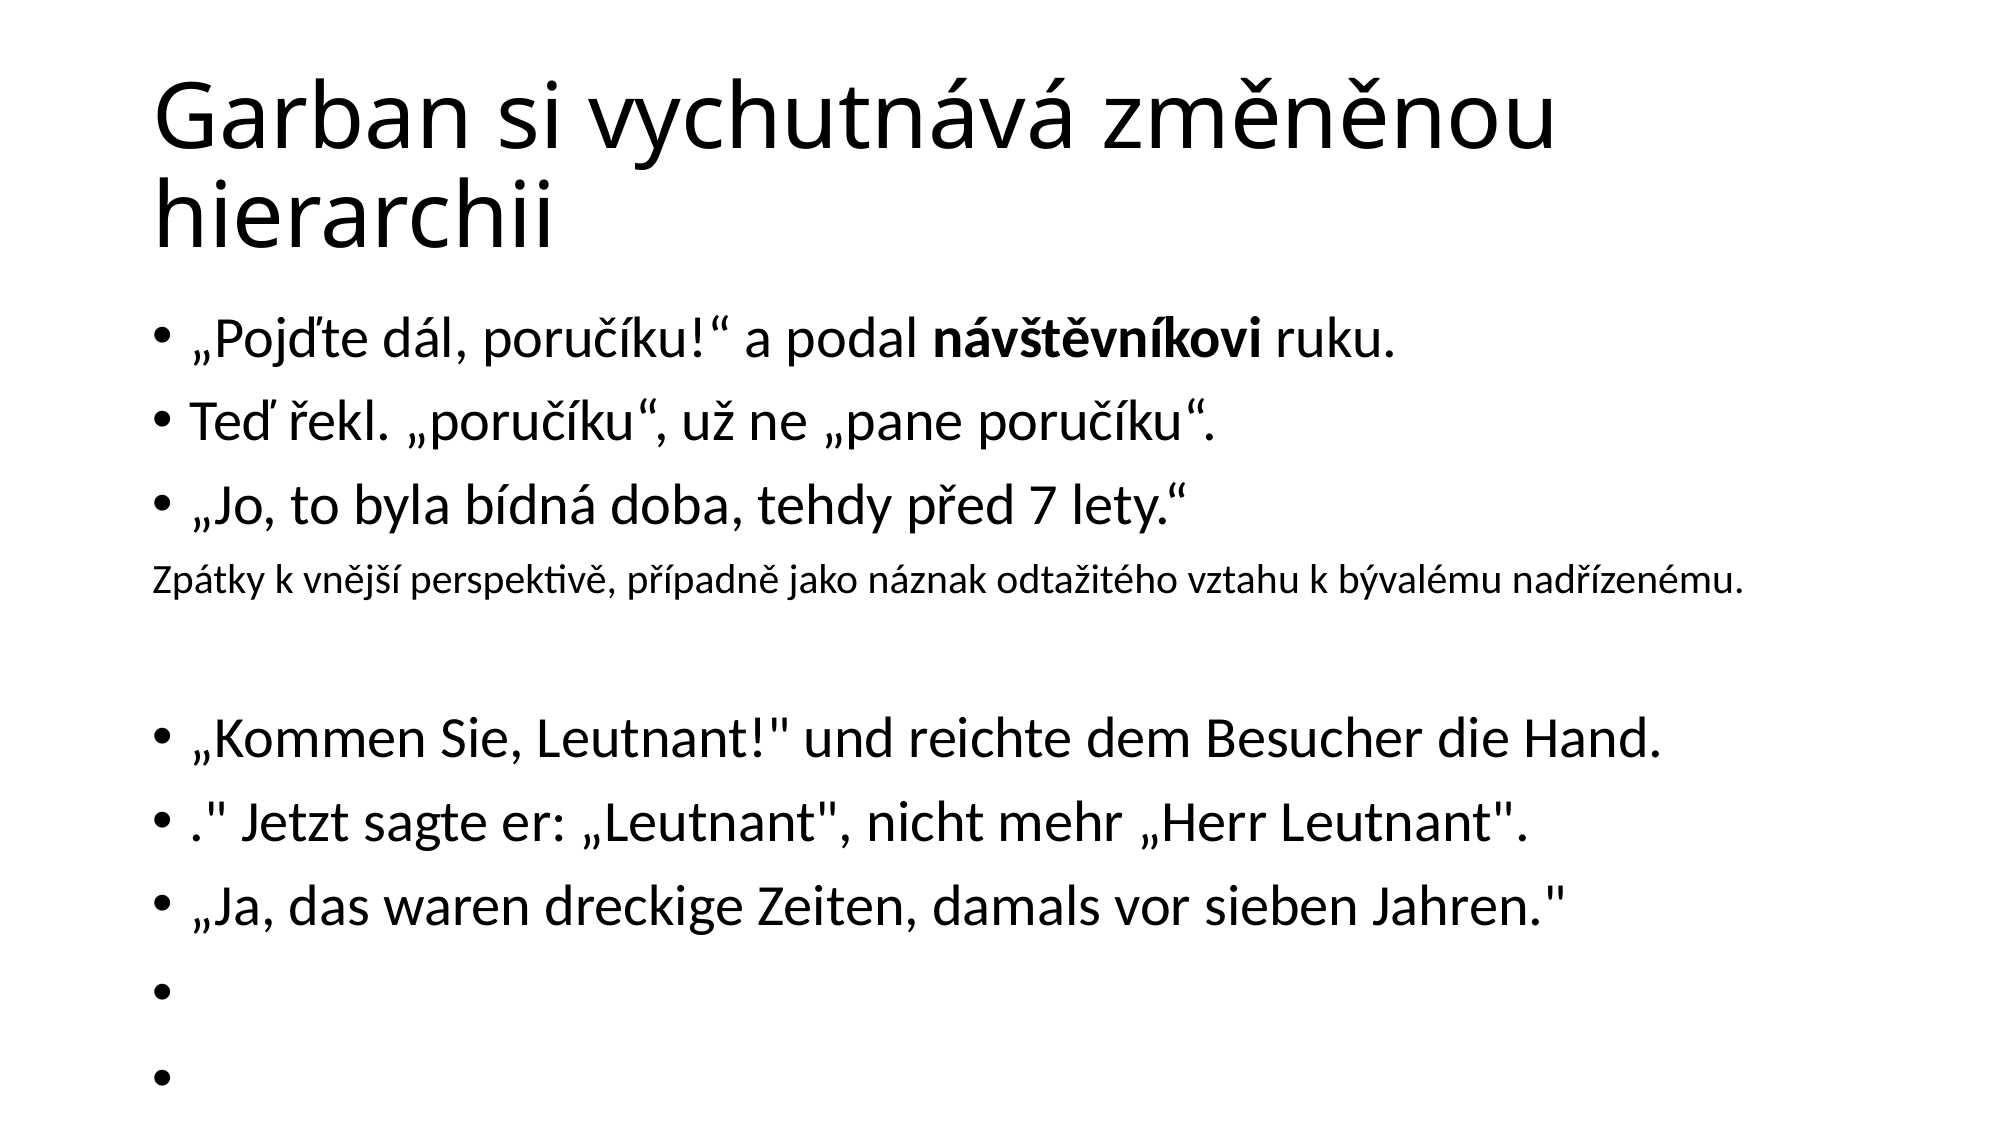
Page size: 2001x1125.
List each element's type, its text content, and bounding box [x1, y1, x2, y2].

list „Pojďte dál, poručíku!“ a podal návštěvníkovi ruku. Teď řekl. „poručíku“, už ne „pane poručíku“. „Jo, to byla bídná doba, tehdy před 7 lety.“ Zpátky k vnější perspektivě, případně jako náznak odtažitého vztahu k bývalému nadřízenému. „Kommen Sie, Leutnant!" und reichte dem Besu­cher die Hand. ." Jetzt sagte er: „Leutnant", nicht mehr „Herr Leutnant". „Ja, das waren dreckige Zeiten, damals vor sieben Jahren." [137, 299, 1863, 1014]
title Garban si vychutnává změněnou hierarchii [137, 59, 1863, 278]
